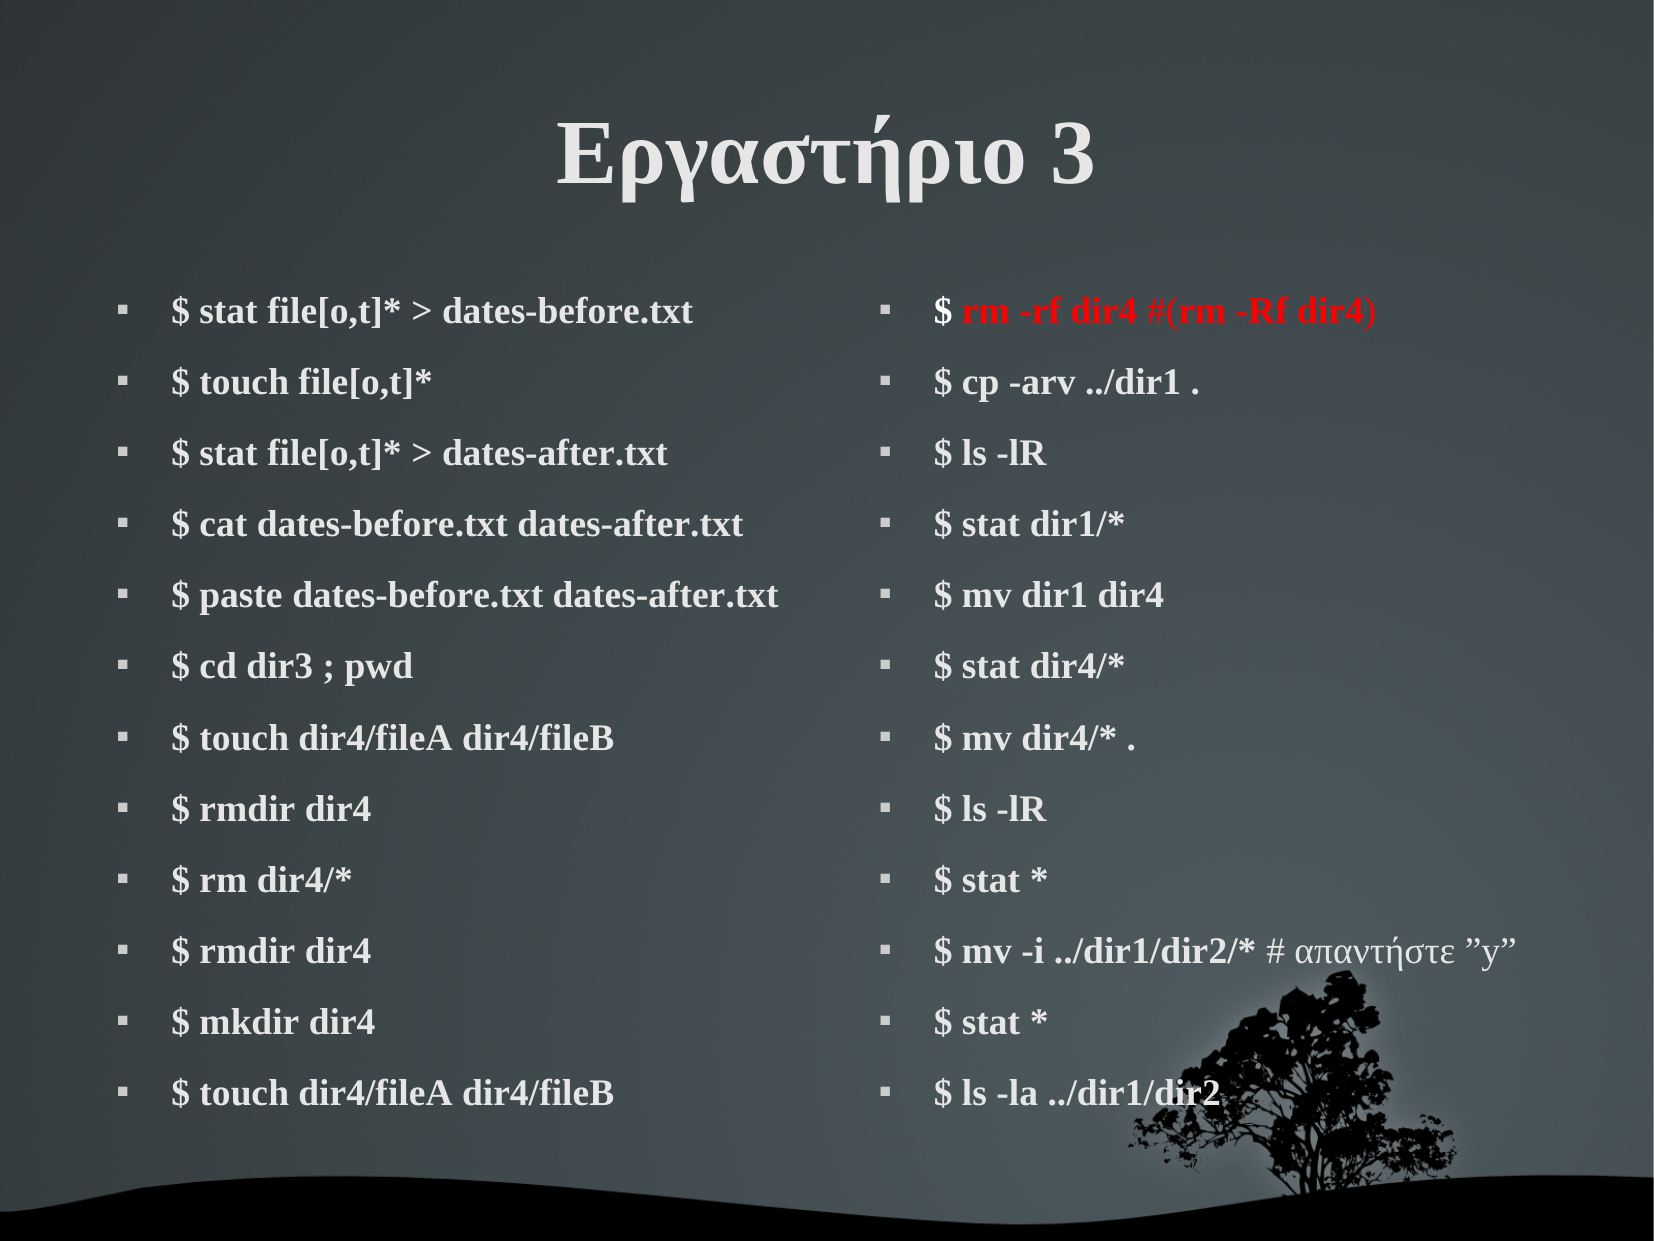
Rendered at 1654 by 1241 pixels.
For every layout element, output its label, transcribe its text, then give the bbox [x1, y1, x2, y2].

list $ rm -rf dir4 #(rm -Rf dir4) $ cp -arv ../dir1 . $ ls -lR $ stat dir1/* $ mv dir1 dir4 $ stat dir4/* $ mv dir4/* . $ ls -lR $ stat * $ mv -i ../dir1/dir2/* # απαντήστε ”y” $ stat * $ ls -la ../dir1/dir2 [845, 290, 1572, 1204]
picture [0, 0, 1654, 1241]
title Εργαστήριο 3 [82, 49, 1571, 257]
list $ stat file[o,t]* > dates-before.txt $ touch file[o,t]* $ stat file[o,t]* > dates-after.txt $ cat dates-before.txt dates-after.txt $ paste dates-before.txt dates-after.txt $ cd dir3 ; pwd $ touch dir4/fileA dir4/fileB $ rmdir dir4 $ rm dir4/* $ rmdir dir4 $ mkdir dir4 $ touch dir4/fileA dir4/fileB [82, 290, 809, 1241]
